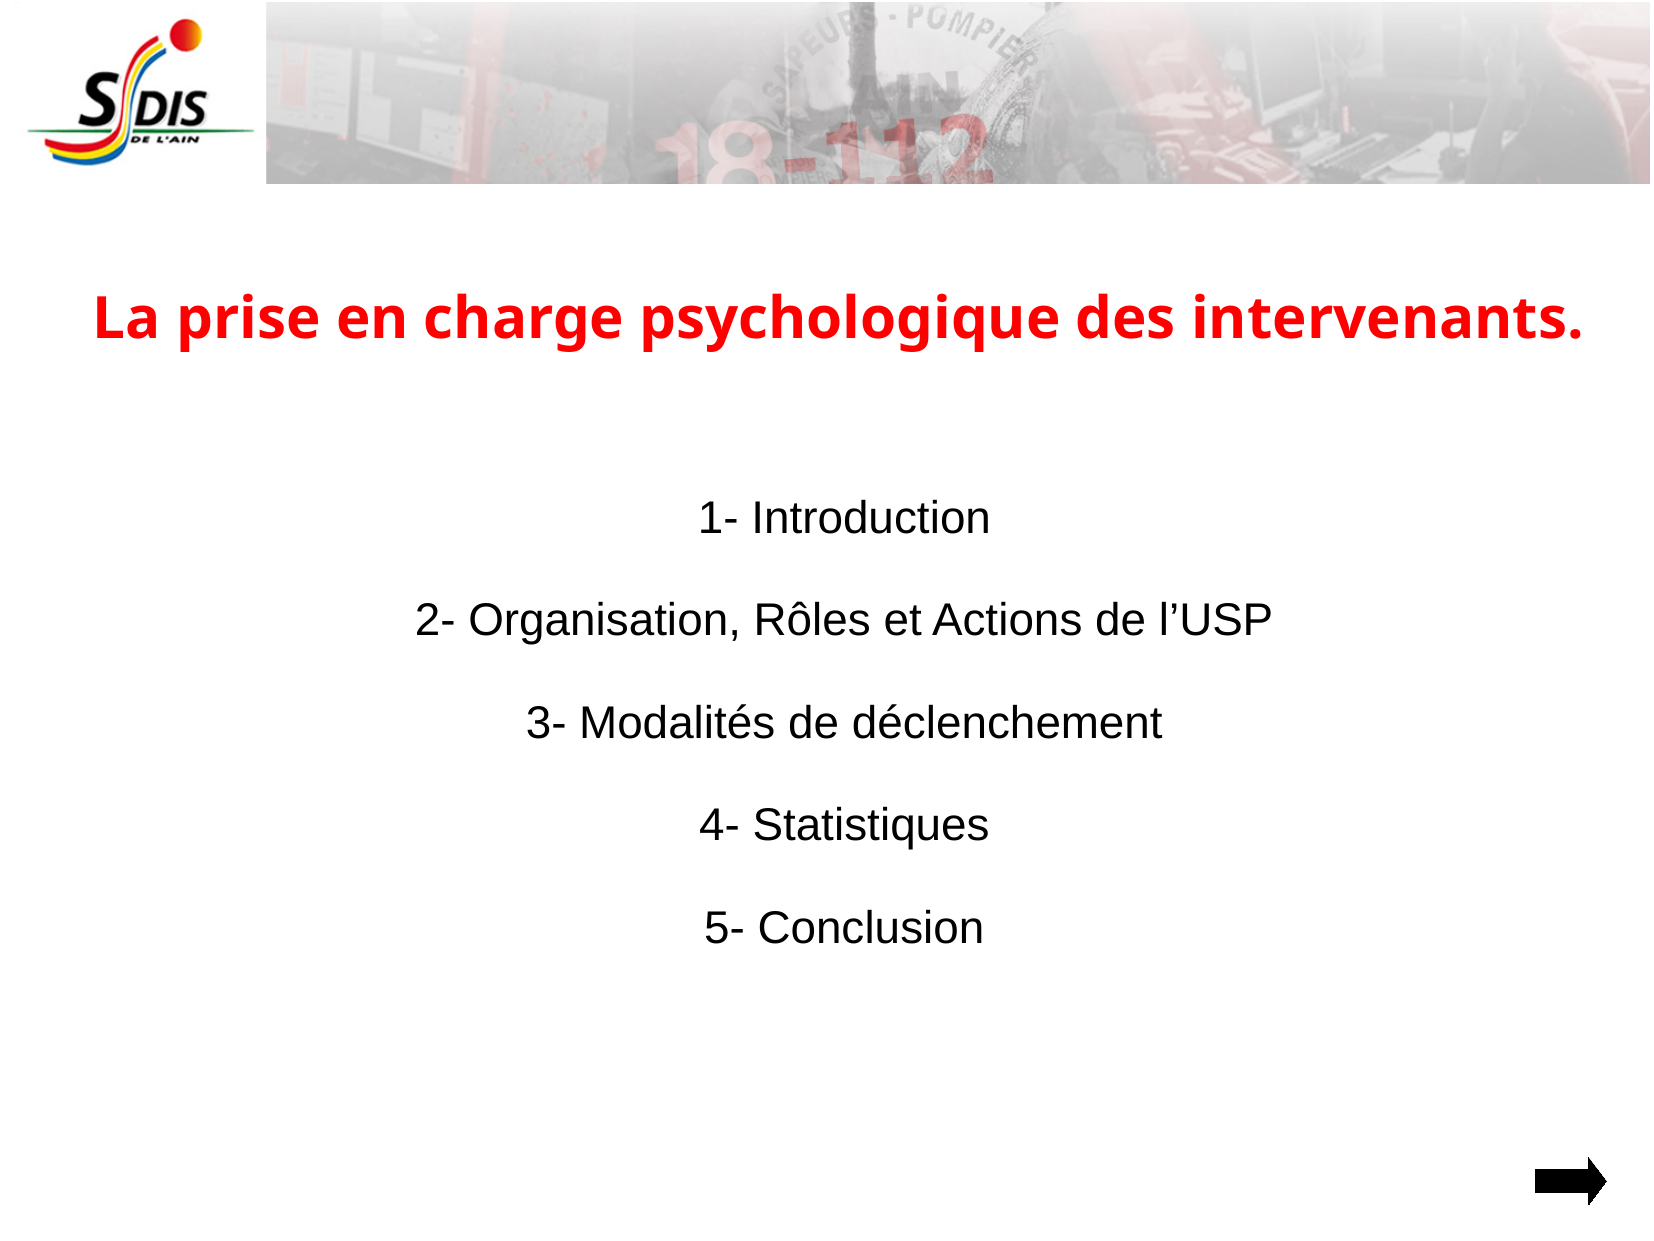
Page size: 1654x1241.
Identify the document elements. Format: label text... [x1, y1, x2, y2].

picture [11, 2, 1650, 184]
text_box [1535, 1157, 1607, 1205]
title La prise en charge psychologique des intervenants. [59, 236, 1619, 397]
text_box 1- Introduction 2- Organisation, Rôles et Actions de l’USP 3- Modalités de déclenchement 4- Statistiques 5- Conclusion [224, 484, 1465, 1023]
